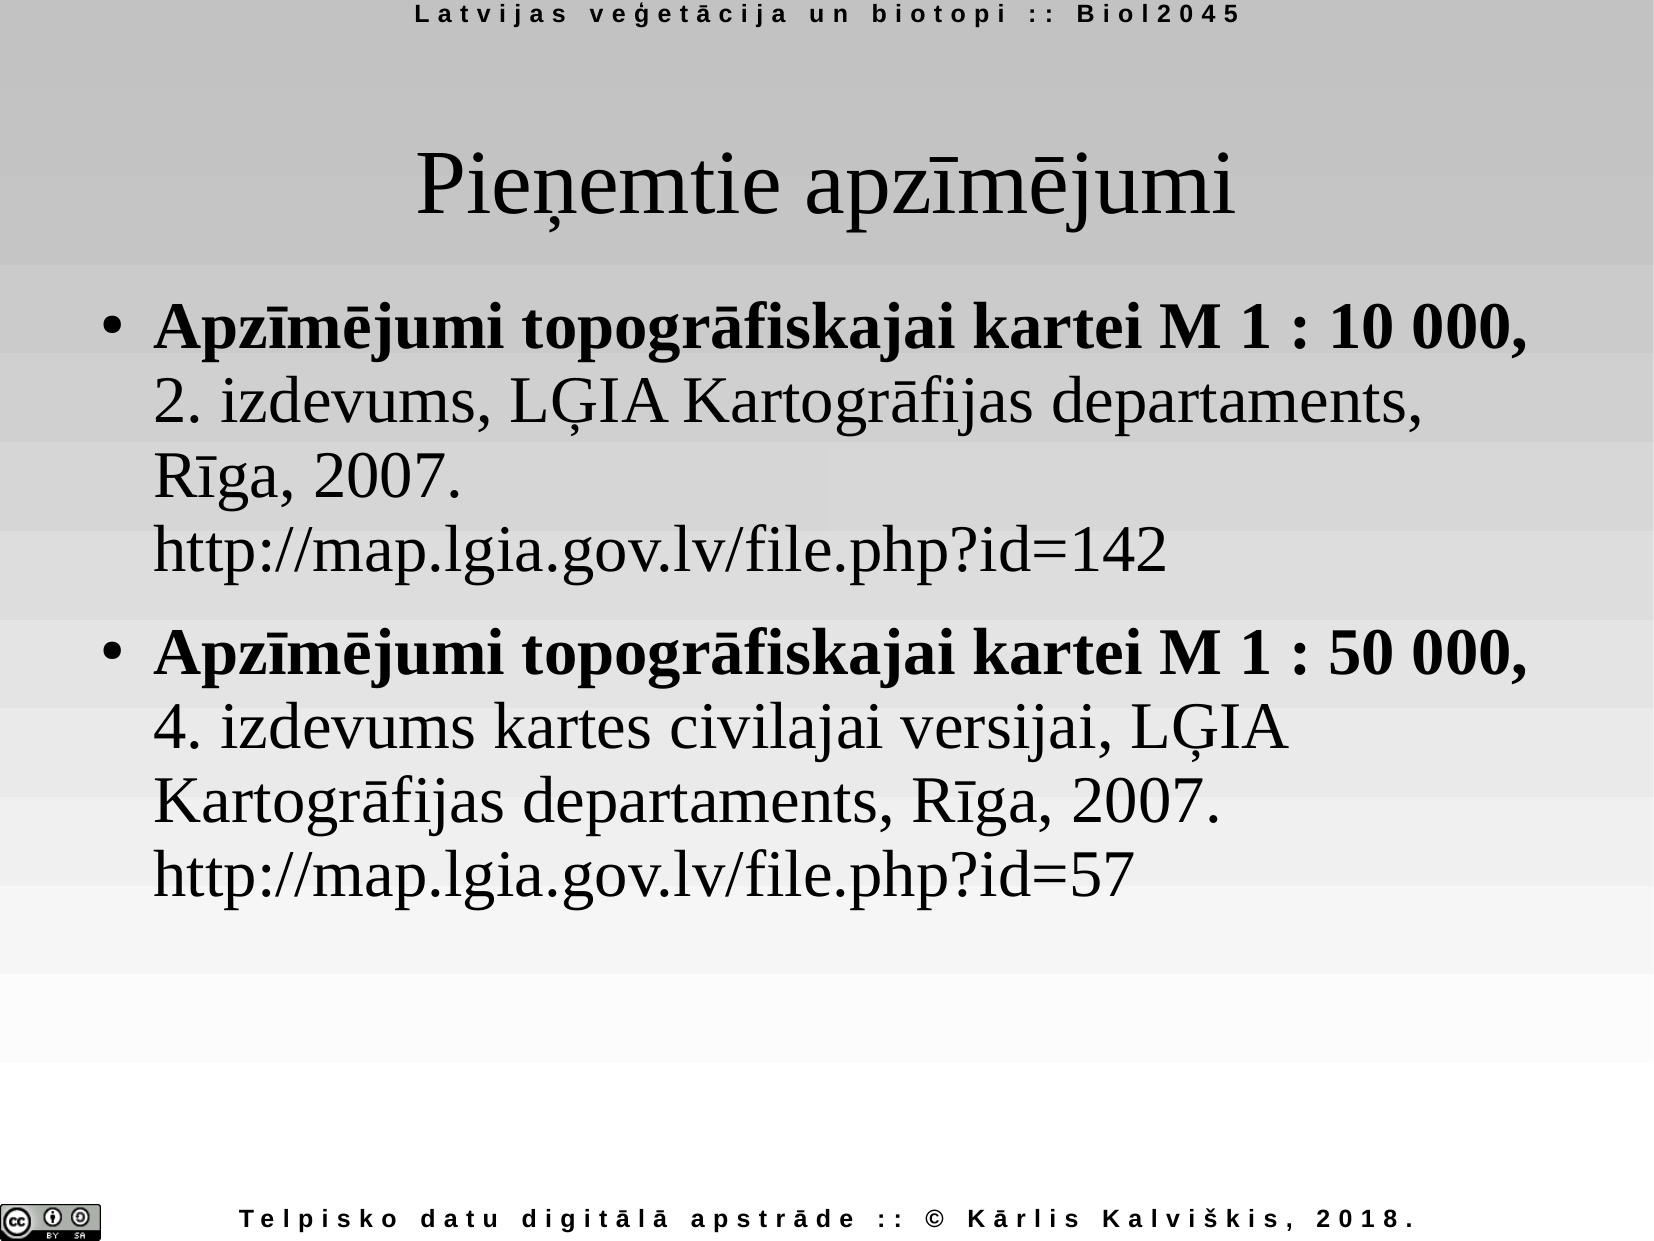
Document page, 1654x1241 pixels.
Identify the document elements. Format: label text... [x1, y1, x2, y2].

picture [0, 0, 1654, 1241]
list Apzīmējumi topogrāfiskajai kartei M 1 : 10 000, 2. izdevums, LĢIA Kartogrāfijas departaments, Rīga, 2007. http://map.lgia.gov.lv/file.php?id=142 Apzīmējumi topogrāfiskajai kartei M 1 : 50 000, 4. izdevums kartes civilajai versijai, LĢIA Kartogrāfijas departaments, Rīga, 2007. http://map.lgia.gov.lv/file.php?id=57 [82, 289, 1571, 1113]
title Pieņemtie apzīmējumi [29, 49, 1625, 296]
